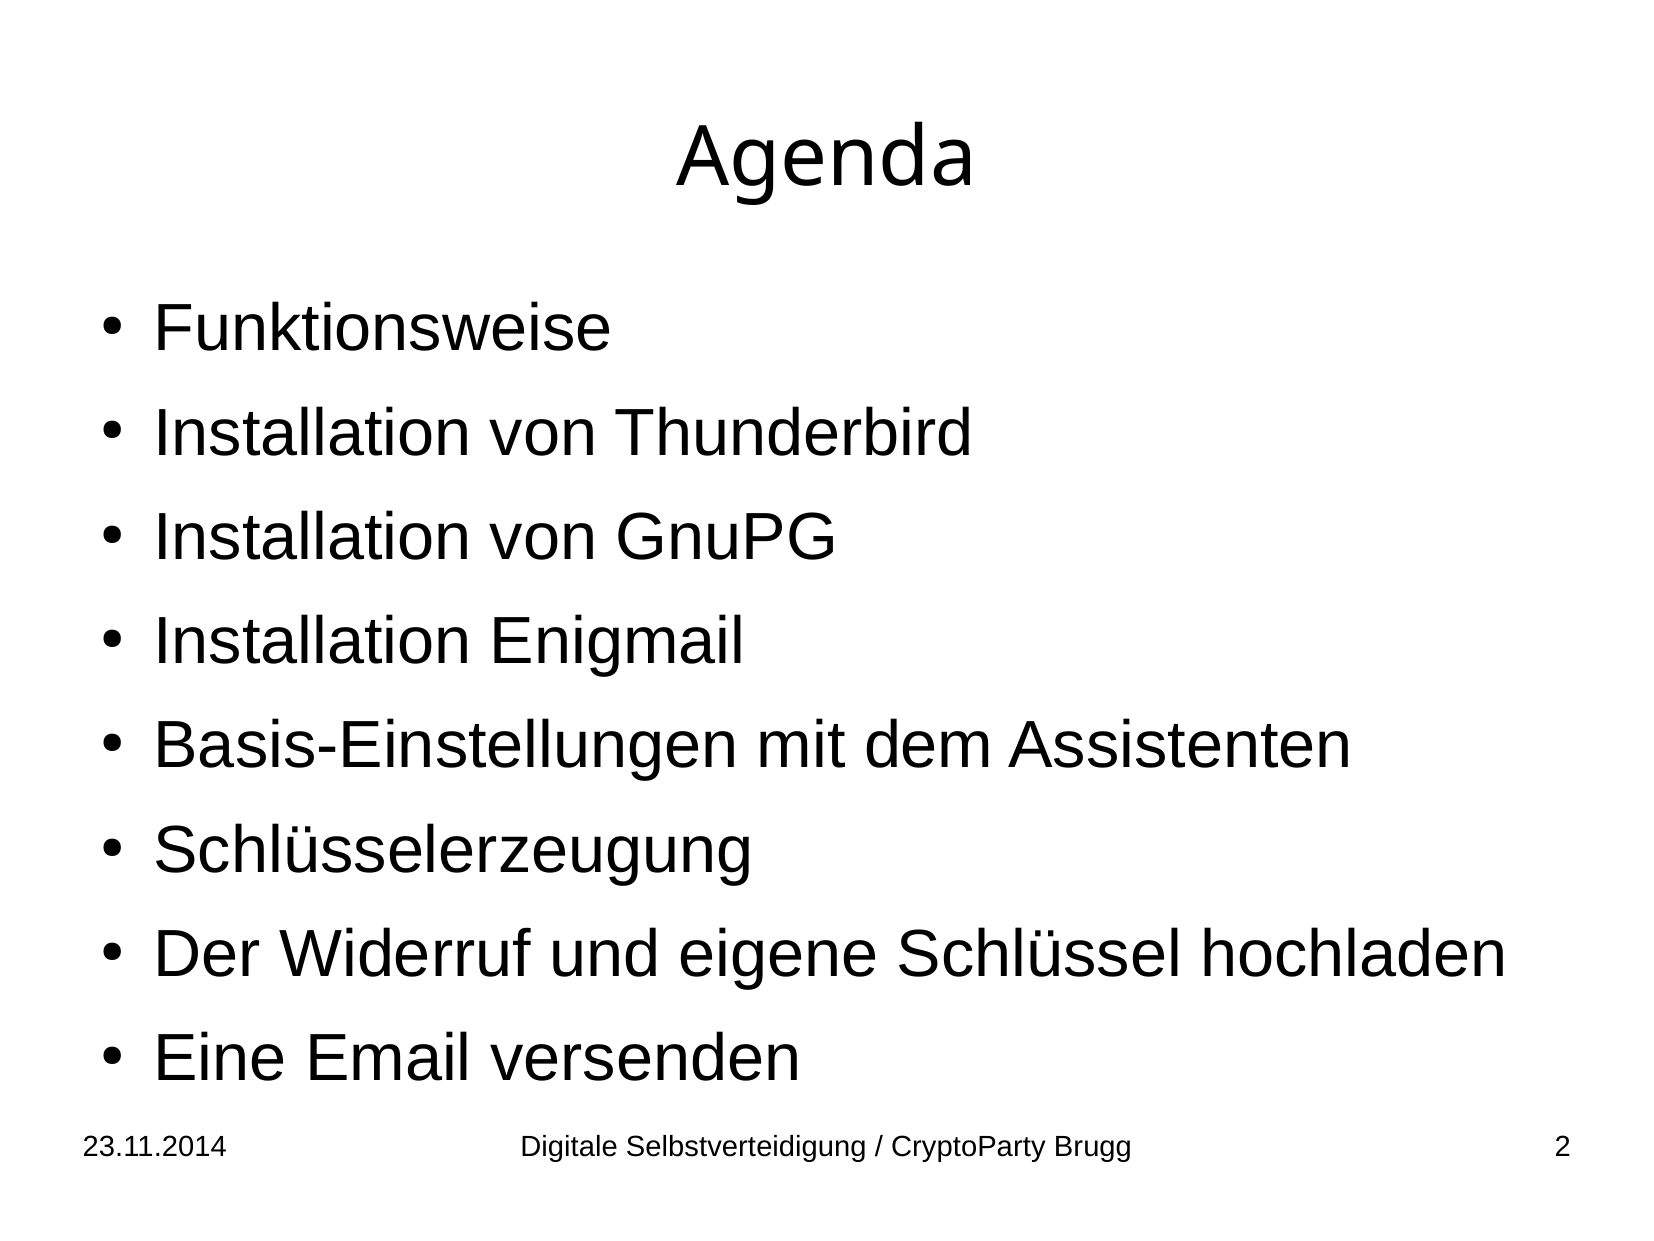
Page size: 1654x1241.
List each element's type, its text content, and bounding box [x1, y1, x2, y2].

list Funktionsweise Installation von Thunderbird Installation von GnuPG Installation Enigmail Basis-Einstellungen mit dem Assistenten Schlüsselerzeugung Der Widerruf und eigene Schlüssel hochladen Eine Email versenden [82, 290, 1571, 1096]
title Agenda [82, 49, 1571, 257]
